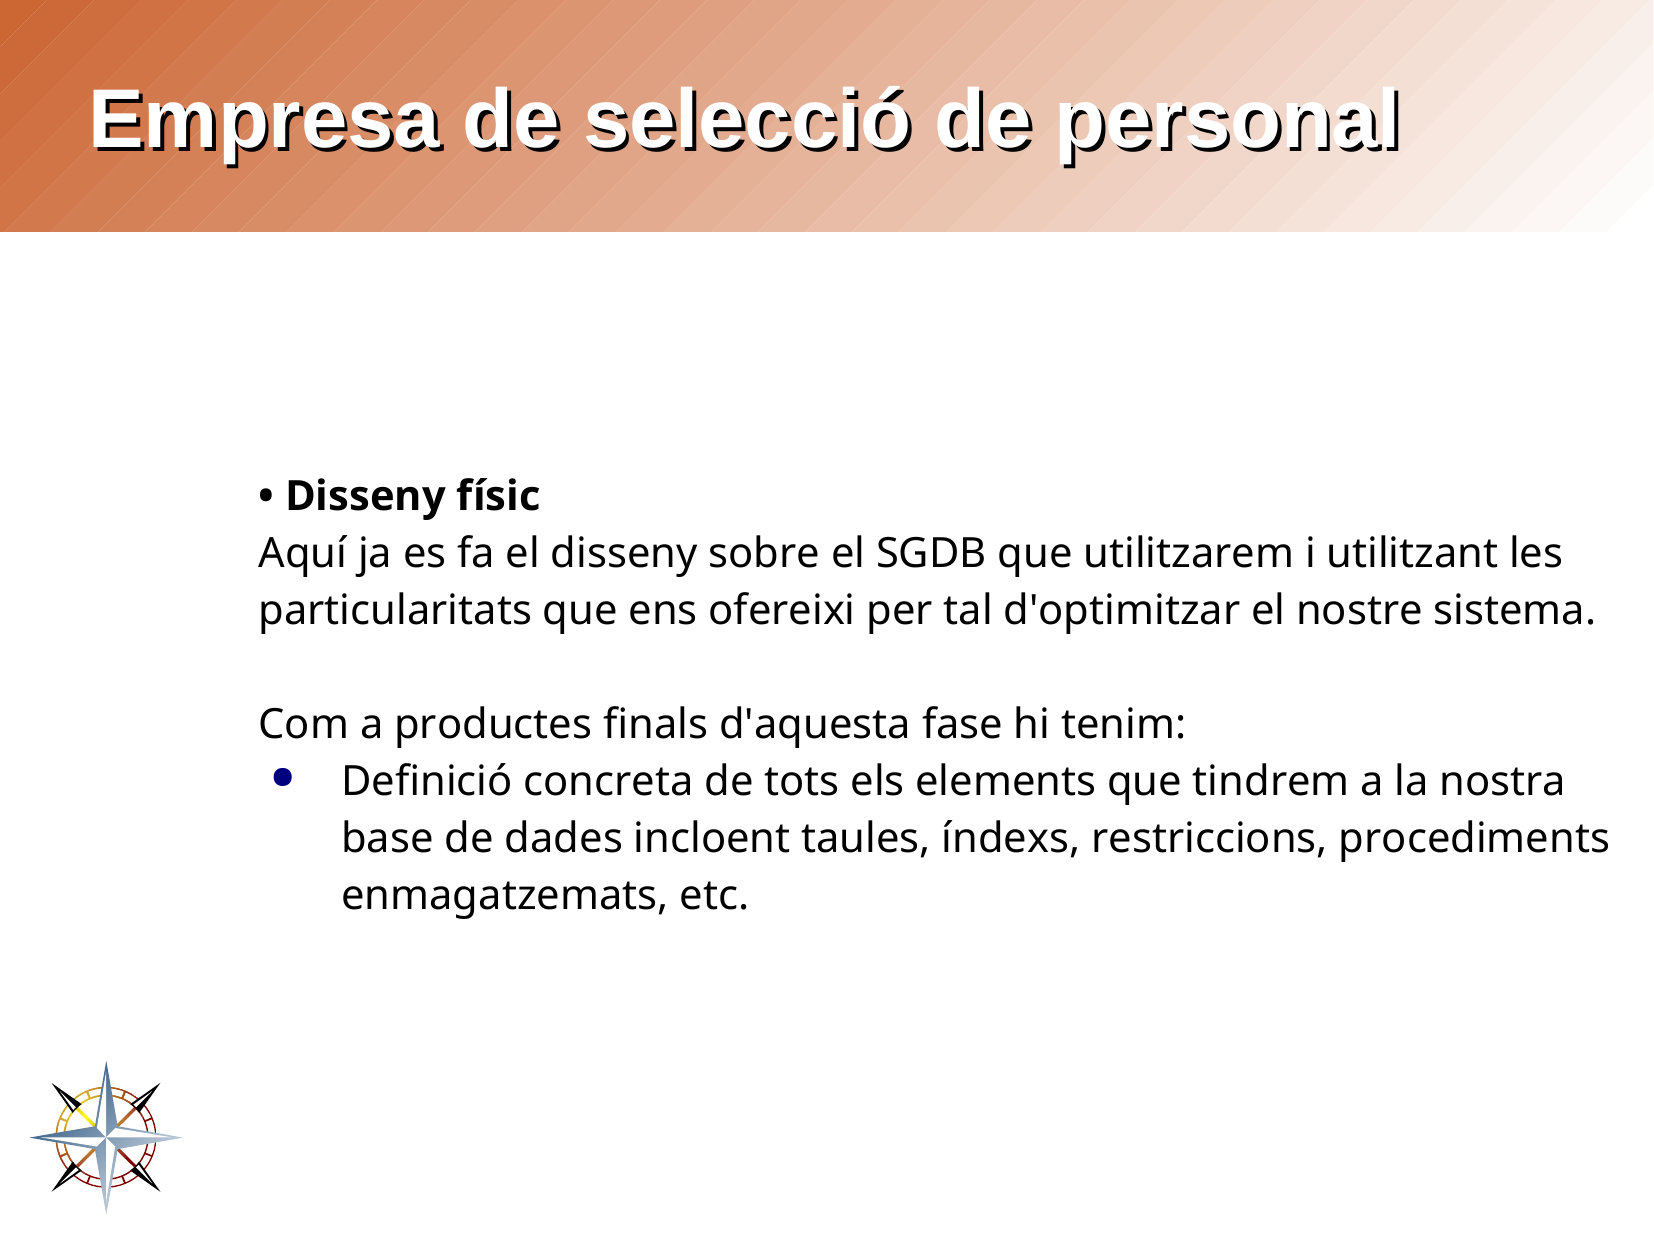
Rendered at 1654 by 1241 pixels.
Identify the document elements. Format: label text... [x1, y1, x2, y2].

title Empresa de selecció de personal [88, 0, 1422, 238]
list • Disseny físic Aquí ja es fa el disseny sobre el SGDB que utilitzarem i utilitzant les particularitats que ens ofereixi per tal d'optimitzar el nostre sistema. Com a productes finals d'aquesta fase hi tenim: Definició concreta de tots els elements que tindrem a la nostra base de dades incloent taules, índexs, restriccions, procediments enmagatzemats, etc. [258, 351, 1633, 1207]
